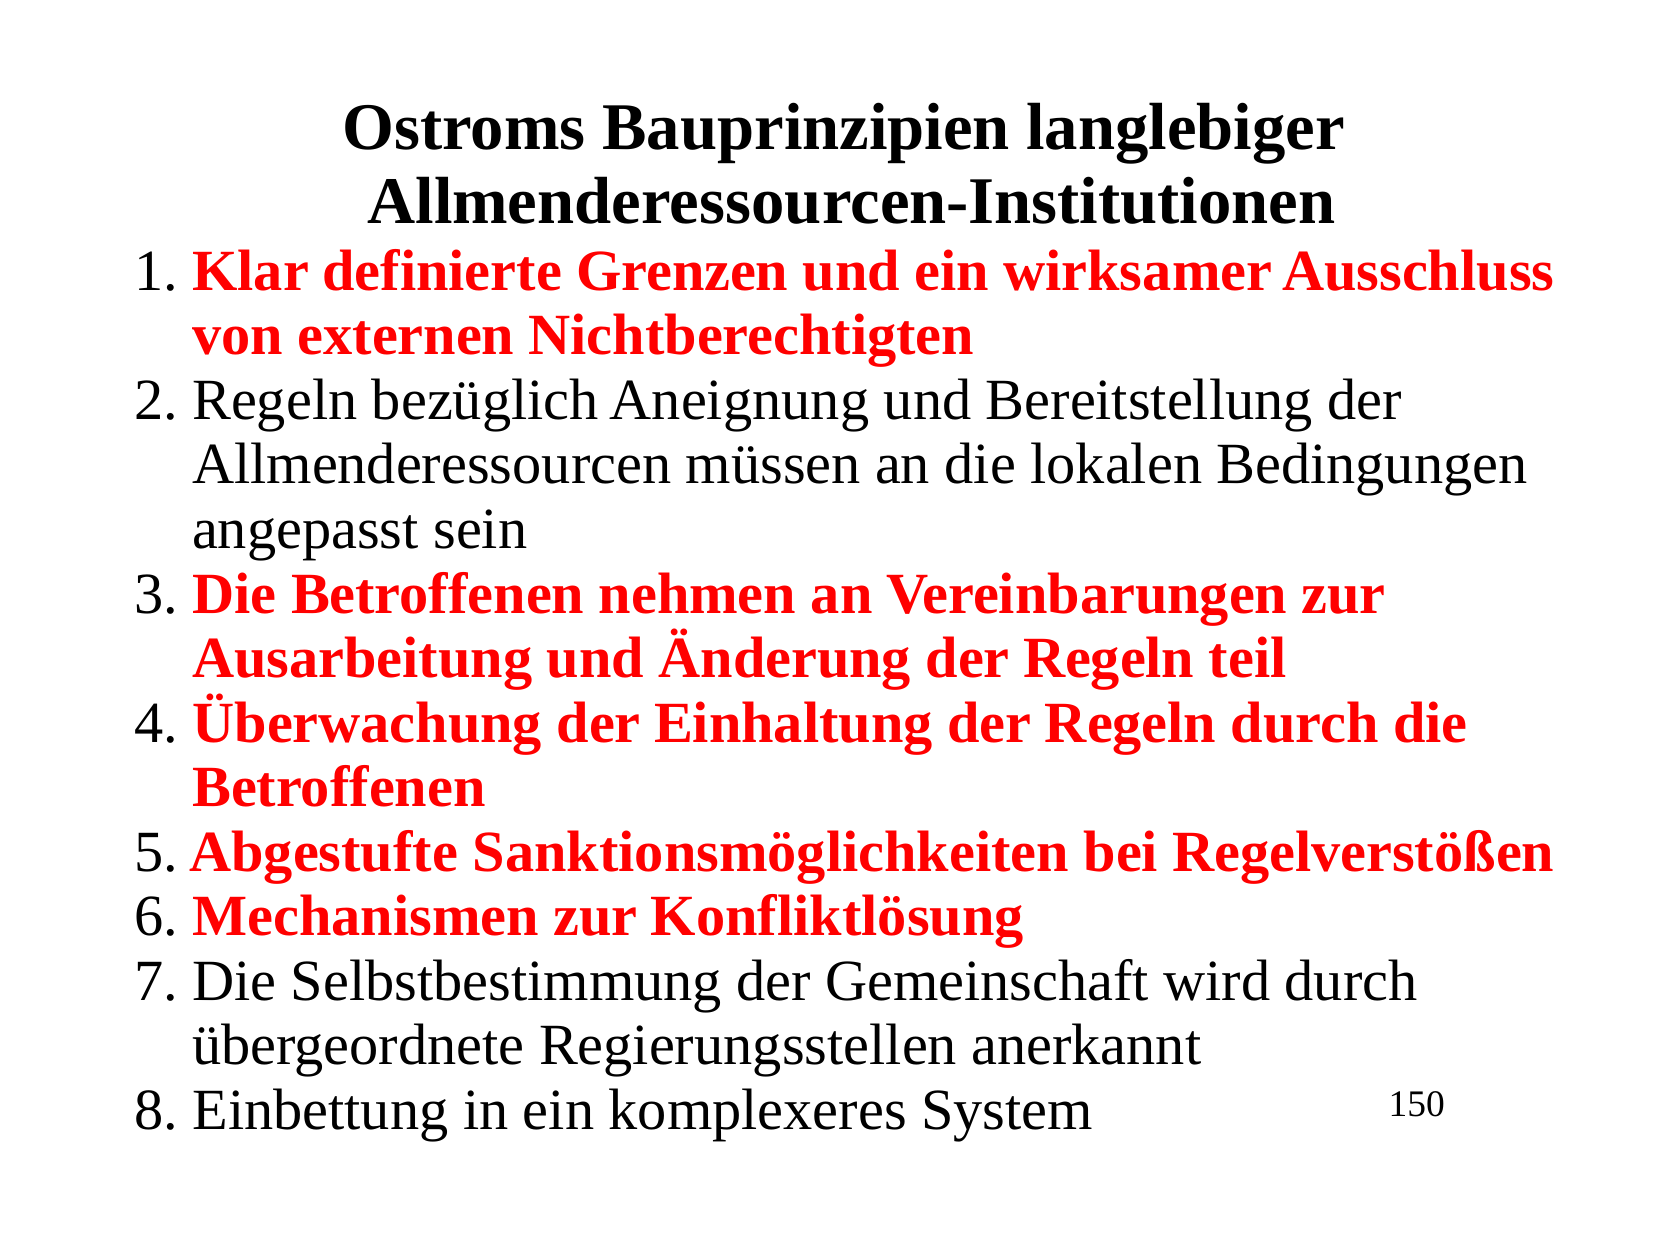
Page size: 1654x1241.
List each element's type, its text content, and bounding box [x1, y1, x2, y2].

text_box Ostroms Bauprinzipien langlebiger Allmenderessourcen-Institutionen 1. Klar definierte Grenzen und ein wirksamer Ausschluss von externen Nichtberechtigten 2. Regeln bezüglich Aneignung und Bereitstellung der Allmenderessourcen müssen an die lokalen Bedingungen angepasst sein 3. Die Betroffenen nehmen an Vereinbarungen zur Ausarbeitung und Änderung der Regeln teil 4. Überwachung der Einhaltung der Regeln durch die Betroffenen 5. Abgestufte Sanktionsmöglichkeiten bei Regelverstößen 6. Mechanismen zur Konfliktlösung 7. Die Selbstbestimmung der Gemeinschaft wird durch übergeordnete Regierungsstellen anerkannt 8. Einbettung in ein komplexeres System [119, 82, 1583, 1153]
text_box <Foliennummer> [1260, 1076, 1574, 1147]
